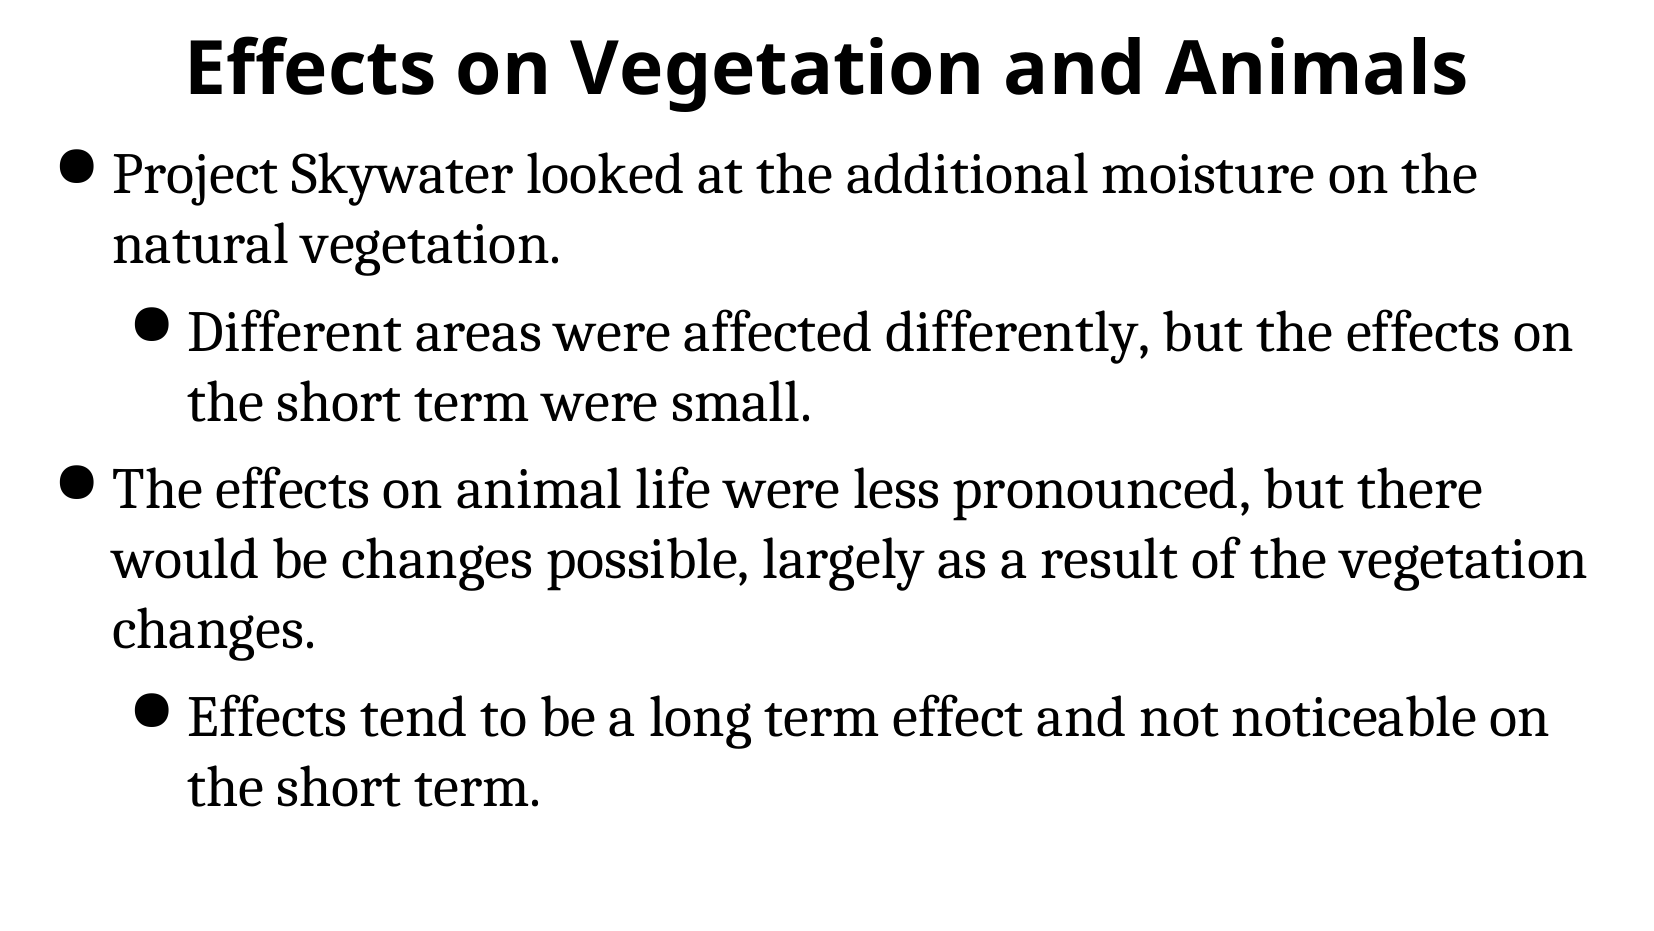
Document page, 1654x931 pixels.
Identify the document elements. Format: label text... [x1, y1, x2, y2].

text_box Project Skywater looked at the additional moisture on the natural vegetation. Different areas were affected differently, but the effects on the short term were small. The effects on animal life were less pronounced, but there would be changes possible, largely as a result of the vegetation changes. Effects tend to be a long term effect and not noticeable on the short term. [37, 67, 1622, 826]
title Effects on Vegetation and Animals [0, 17, 1654, 124]
